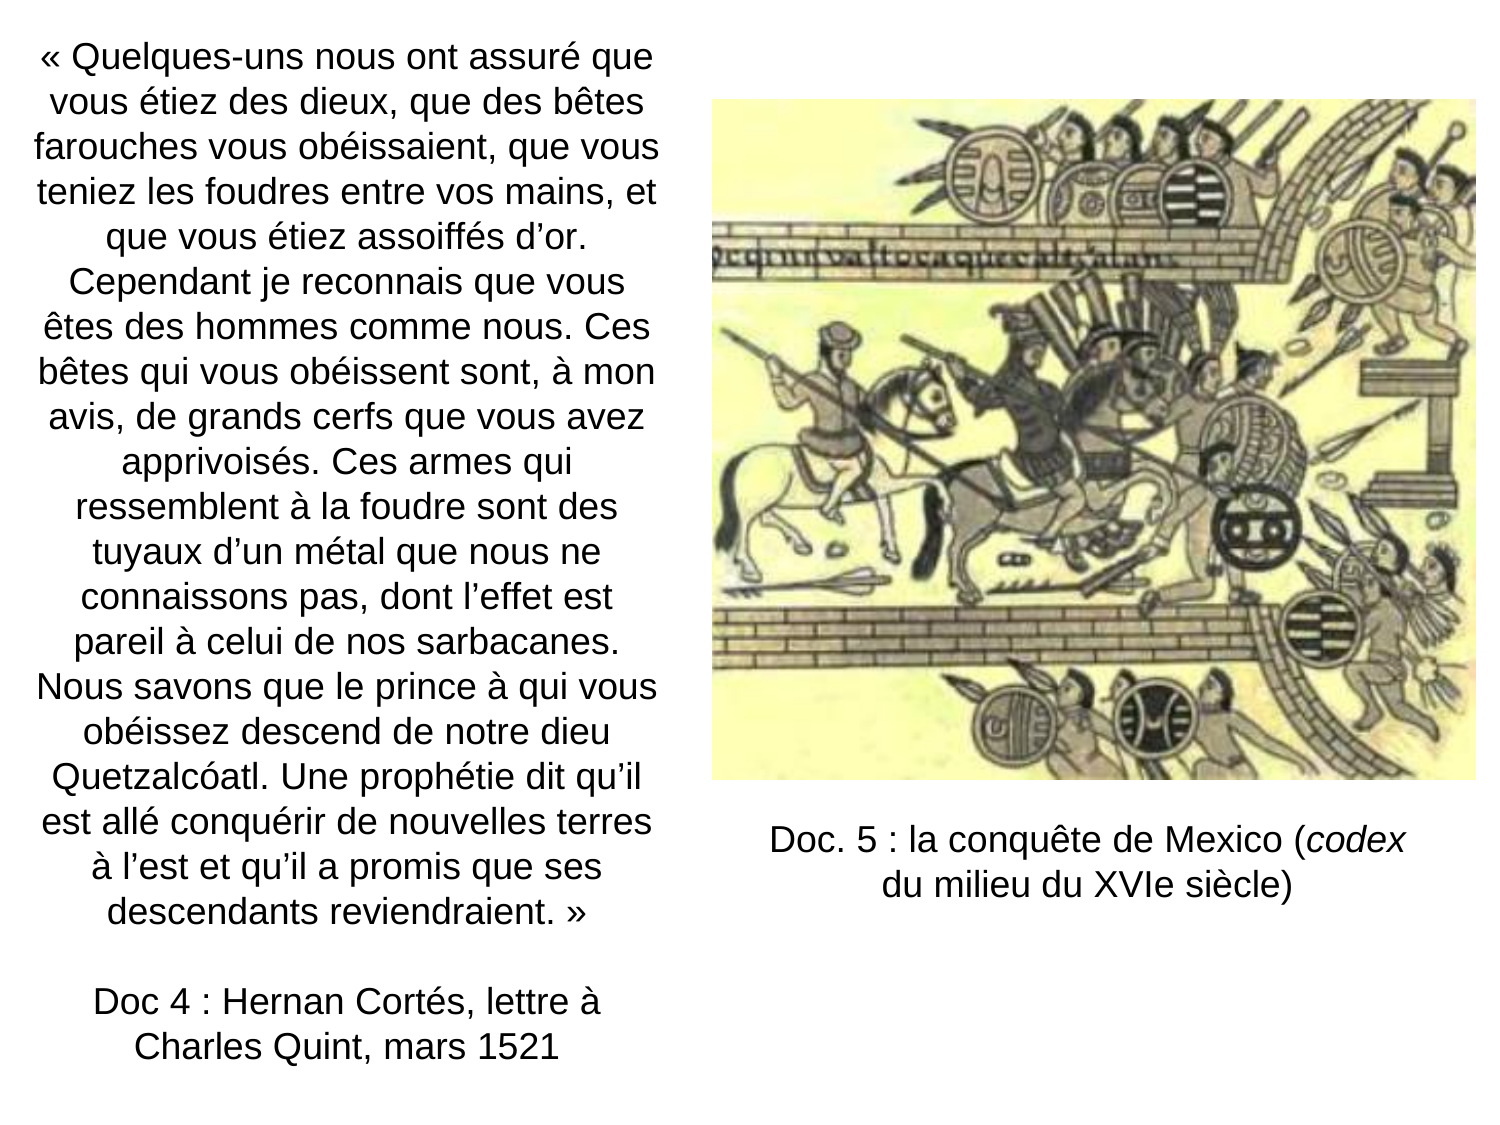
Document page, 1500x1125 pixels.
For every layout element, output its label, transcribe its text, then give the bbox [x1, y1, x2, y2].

picture [712, 99, 1476, 780]
text_box « Quelques-uns nous ont assuré que vous étiez des dieux, que des bêtes farouches vous obéissaient, que vous teniez les foudres entre vos mains, et que vous étiez assoiffés d’or. Cependant je reconnais que vous êtes des hommes comme nous. Ces bêtes qui vous obéissent sont, à mon avis, de grands cerfs que vous avez apprivoisés. Ces armes qui ressemblent à la foudre sont des tuyaux d’un métal que nous ne connaissons pas, dont l’effet est pareil à celui de nos sarbacanes. Nous savons que le prince à qui vous obéissez descend de notre dieu Quetzalcóatl. Une prophétie dit qu’il est allé conquérir de nouvelles terres à l’est et qu’il a promis que ses descendants reviendraient. » Doc 4 : Hernan Cortés, lettre à Charles Quint, mars 1521 [24, 24, 676, 1076]
text_box Doc. 5 : la conquête de Mexico (codex du milieu du XVIe siècle) [737, 807, 1438, 913]
